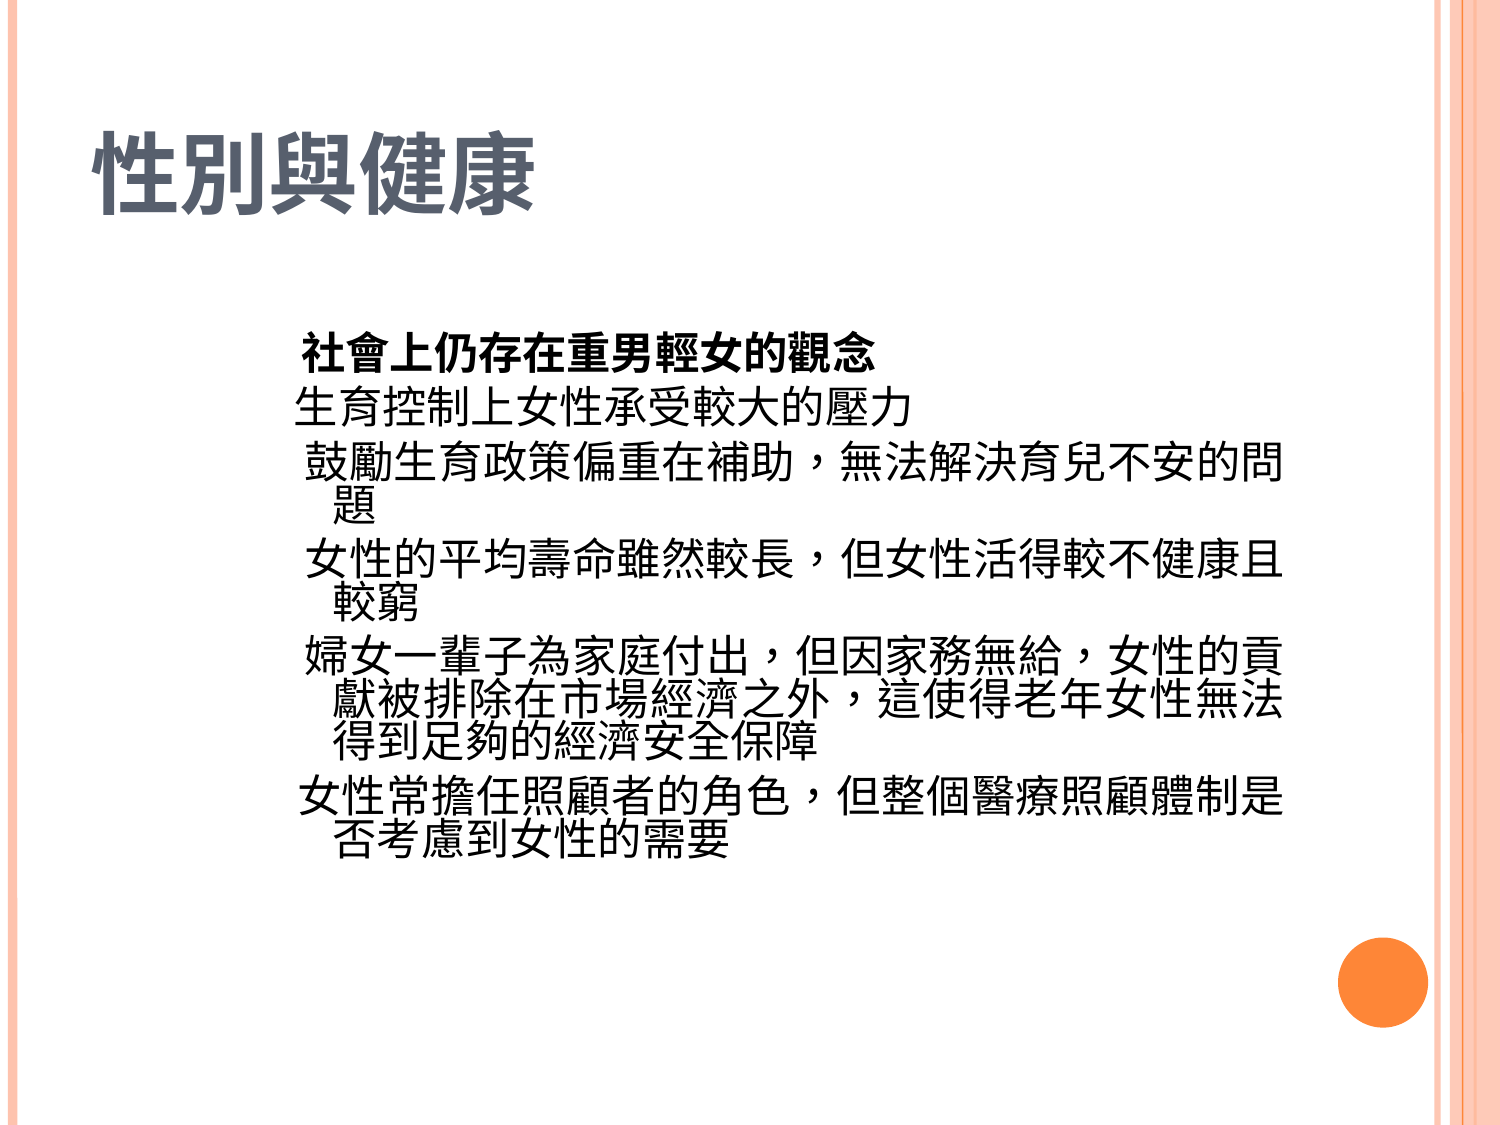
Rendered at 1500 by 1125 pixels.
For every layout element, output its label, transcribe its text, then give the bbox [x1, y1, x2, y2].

list 社會上仍存在重男輕女的觀念 生育控制上女性承受較大的壓力 鼓勵生育政策偏重在補助，無法解決育兒不安的問題 女性的平均壽命雖然較長，但女性活得較不健康且較窮 婦女一輩子為家庭付出，但因家務無給，女性的貢獻被排除在市場經濟之外，這使得老年女性無法得到足夠的經濟安全保障 女性常擔任照顧者的角色，但整個醫療照顧體制是否考慮到女性的需要 [75, 262, 1300, 1062]
title 性別與健康 [75, 45, 1300, 233]
